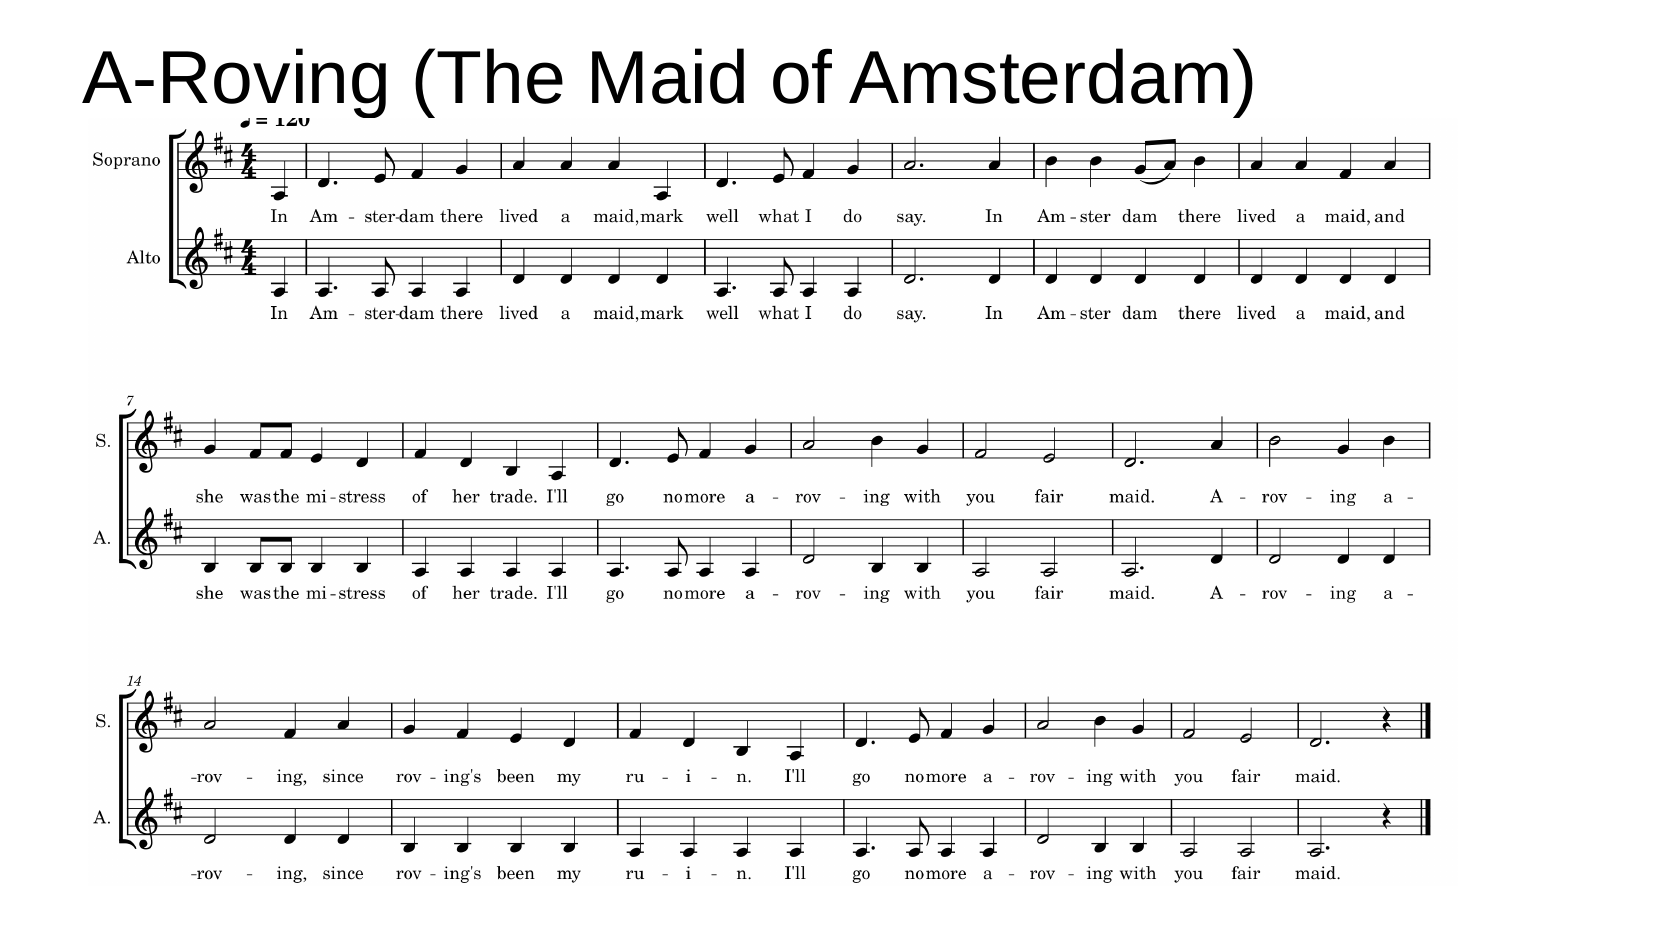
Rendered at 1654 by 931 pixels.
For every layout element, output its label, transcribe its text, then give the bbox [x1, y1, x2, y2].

picture [88, 118, 1458, 886]
title A-Roving (The Maid of Amsterdam) [82, 35, 1571, 120]
